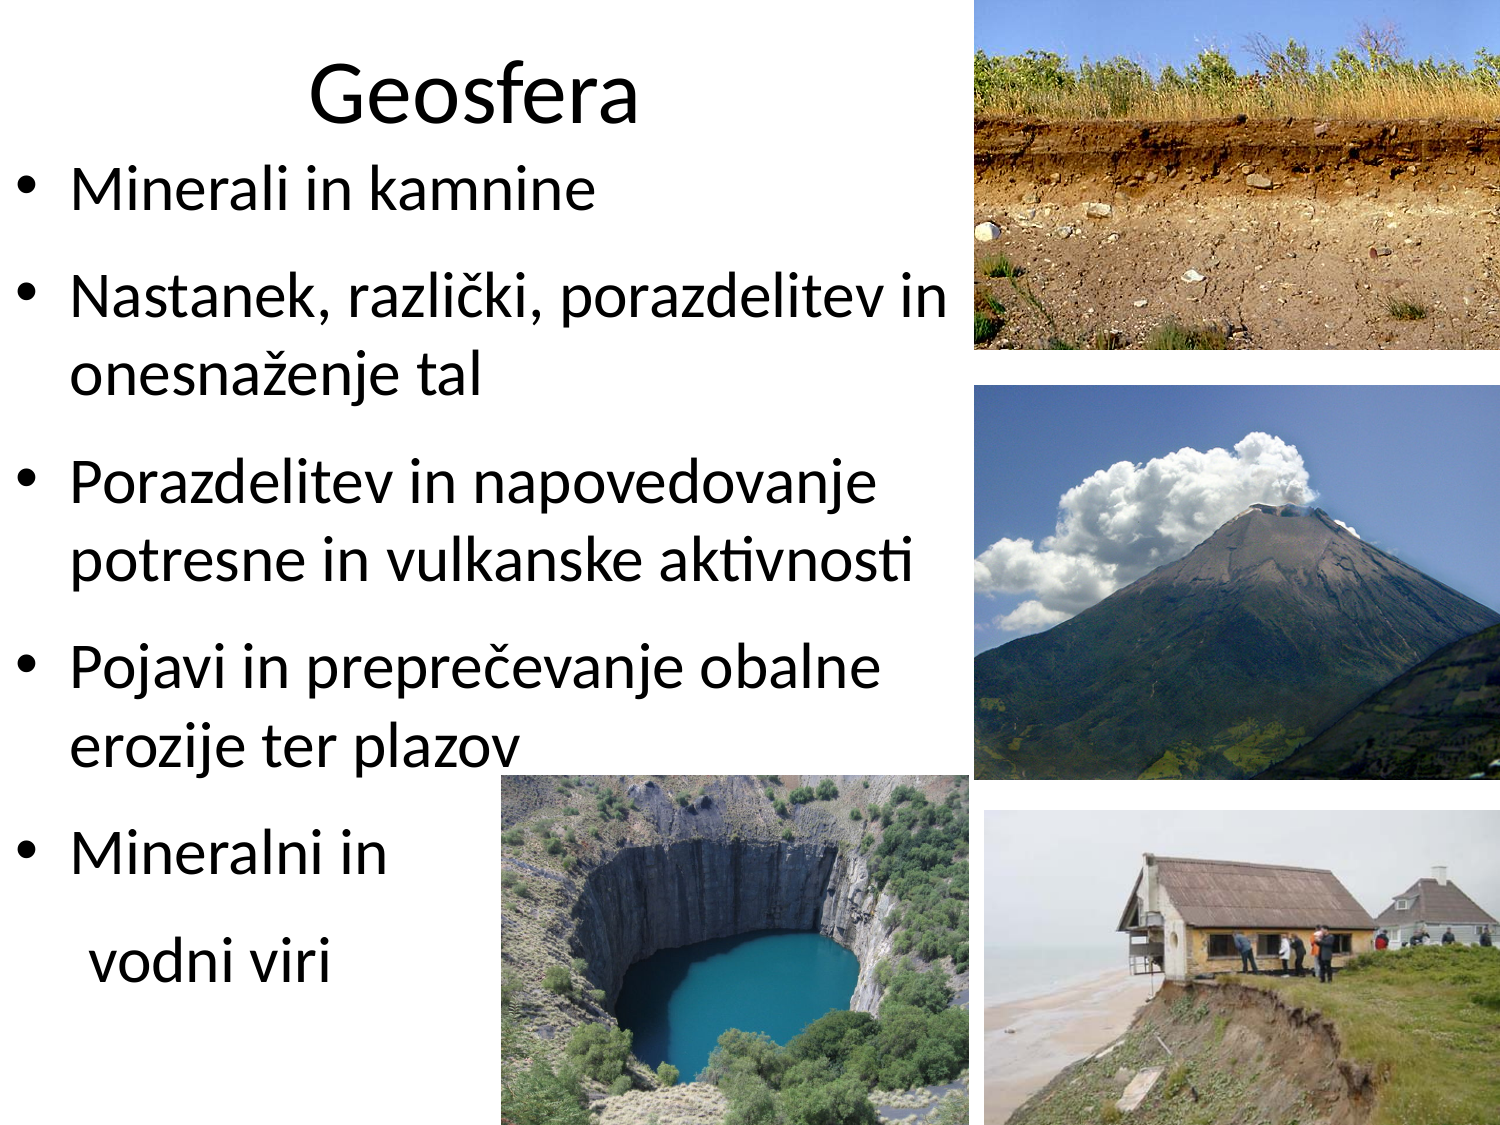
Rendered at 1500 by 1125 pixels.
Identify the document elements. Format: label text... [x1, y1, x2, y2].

picture [501, 775, 969, 1125]
list Minerali in kamnine Nastanek, različki, porazdelitev in onesnaženje tal Porazdelitev in napovedovanje potresne in vulkanske aktivnosti Pojavi in preprečevanje obalne erozije ter plazov Mineralni in vodni viri [0, 137, 1069, 1005]
picture [974, 0, 1500, 350]
picture [984, 810, 1500, 1125]
title Geosfera [0, 0, 951, 137]
picture [974, 385, 1500, 780]
